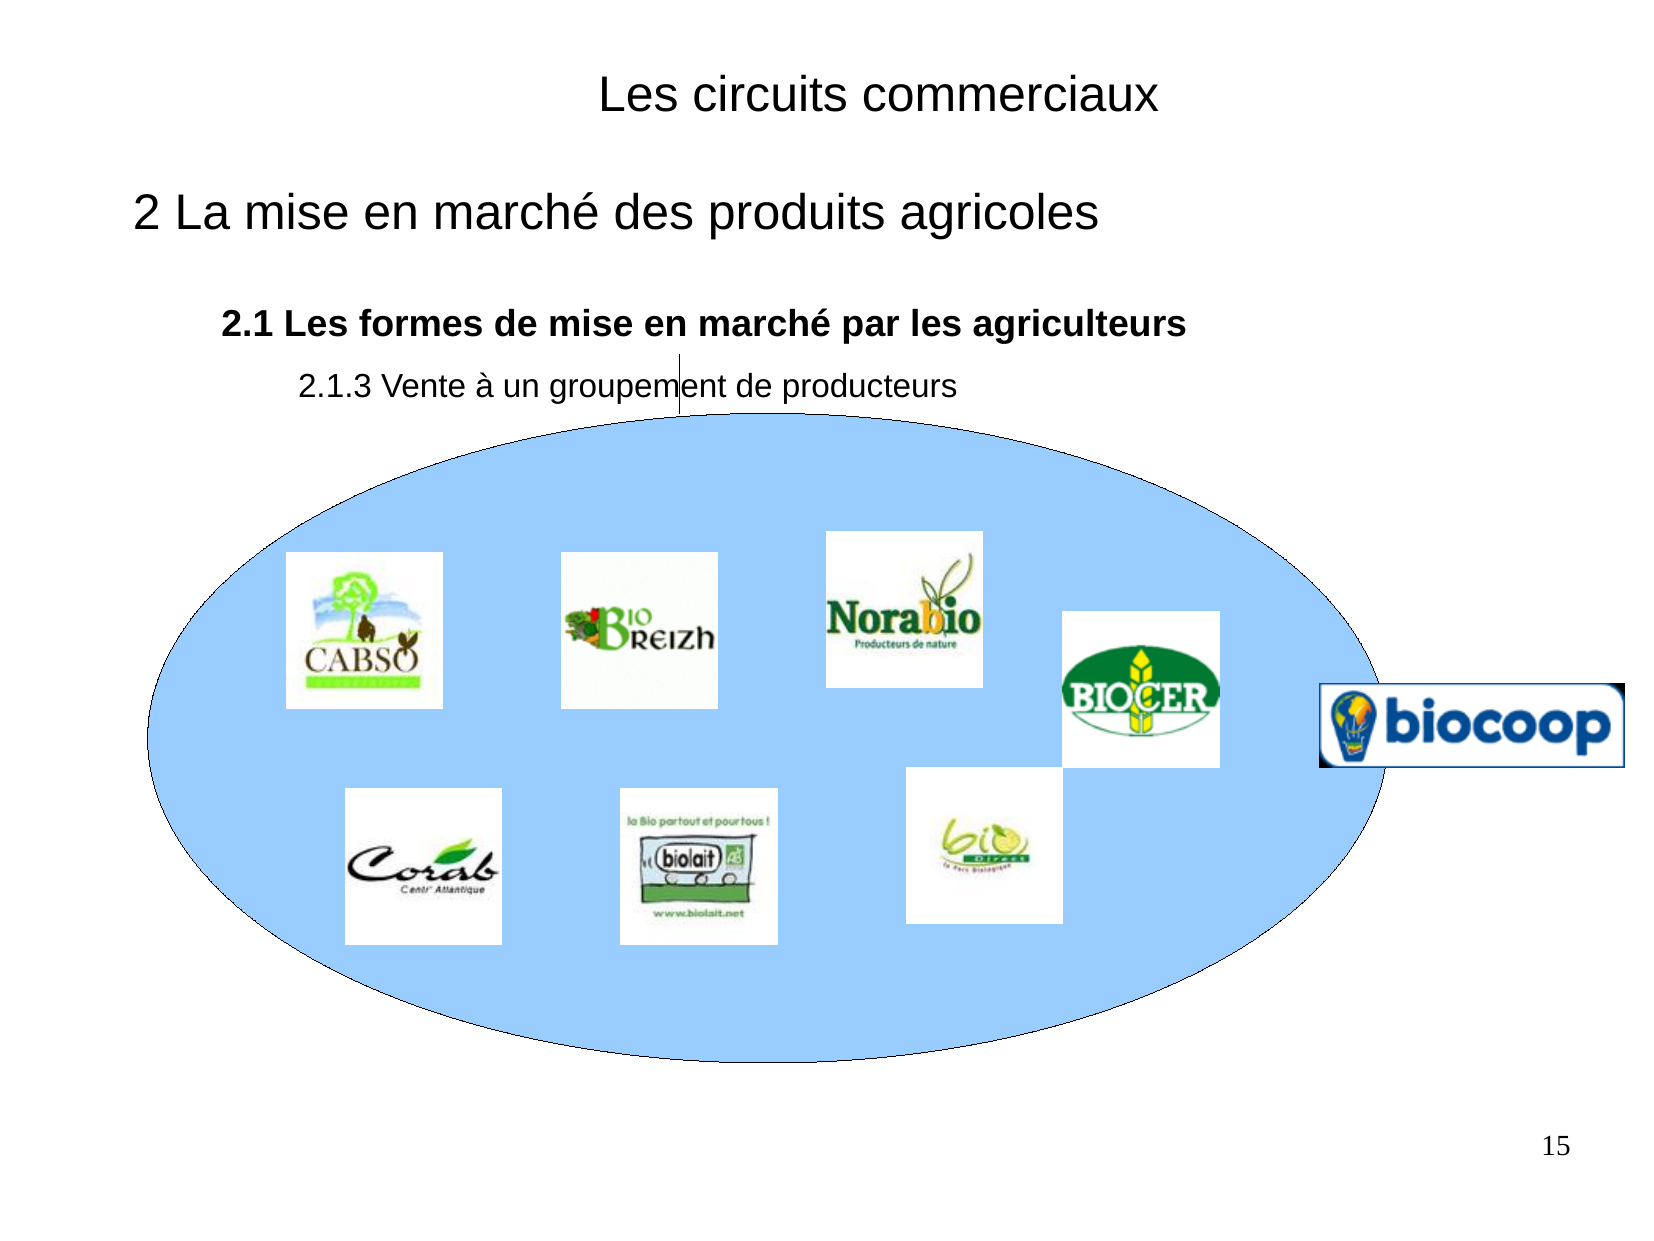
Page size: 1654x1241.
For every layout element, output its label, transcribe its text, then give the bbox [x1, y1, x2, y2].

text_box Les circuits commerciaux [147, 59, 1625, 130]
picture [826, 531, 983, 688]
picture [620, 788, 778, 945]
picture [345, 788, 502, 945]
picture [1319, 683, 1625, 768]
text_box 2.1.3 Vente à un groupement de producteurs [283, 360, 1376, 413]
text_box 2 La mise en marché des produits agricoles [118, 177, 1241, 248]
picture [906, 611, 1220, 924]
text_box [147, 413, 1386, 1063]
picture [561, 552, 718, 709]
picture [286, 552, 443, 709]
text_box 2.1 Les formes de mise en marché par les agriculteurs [206, 295, 1300, 354]
